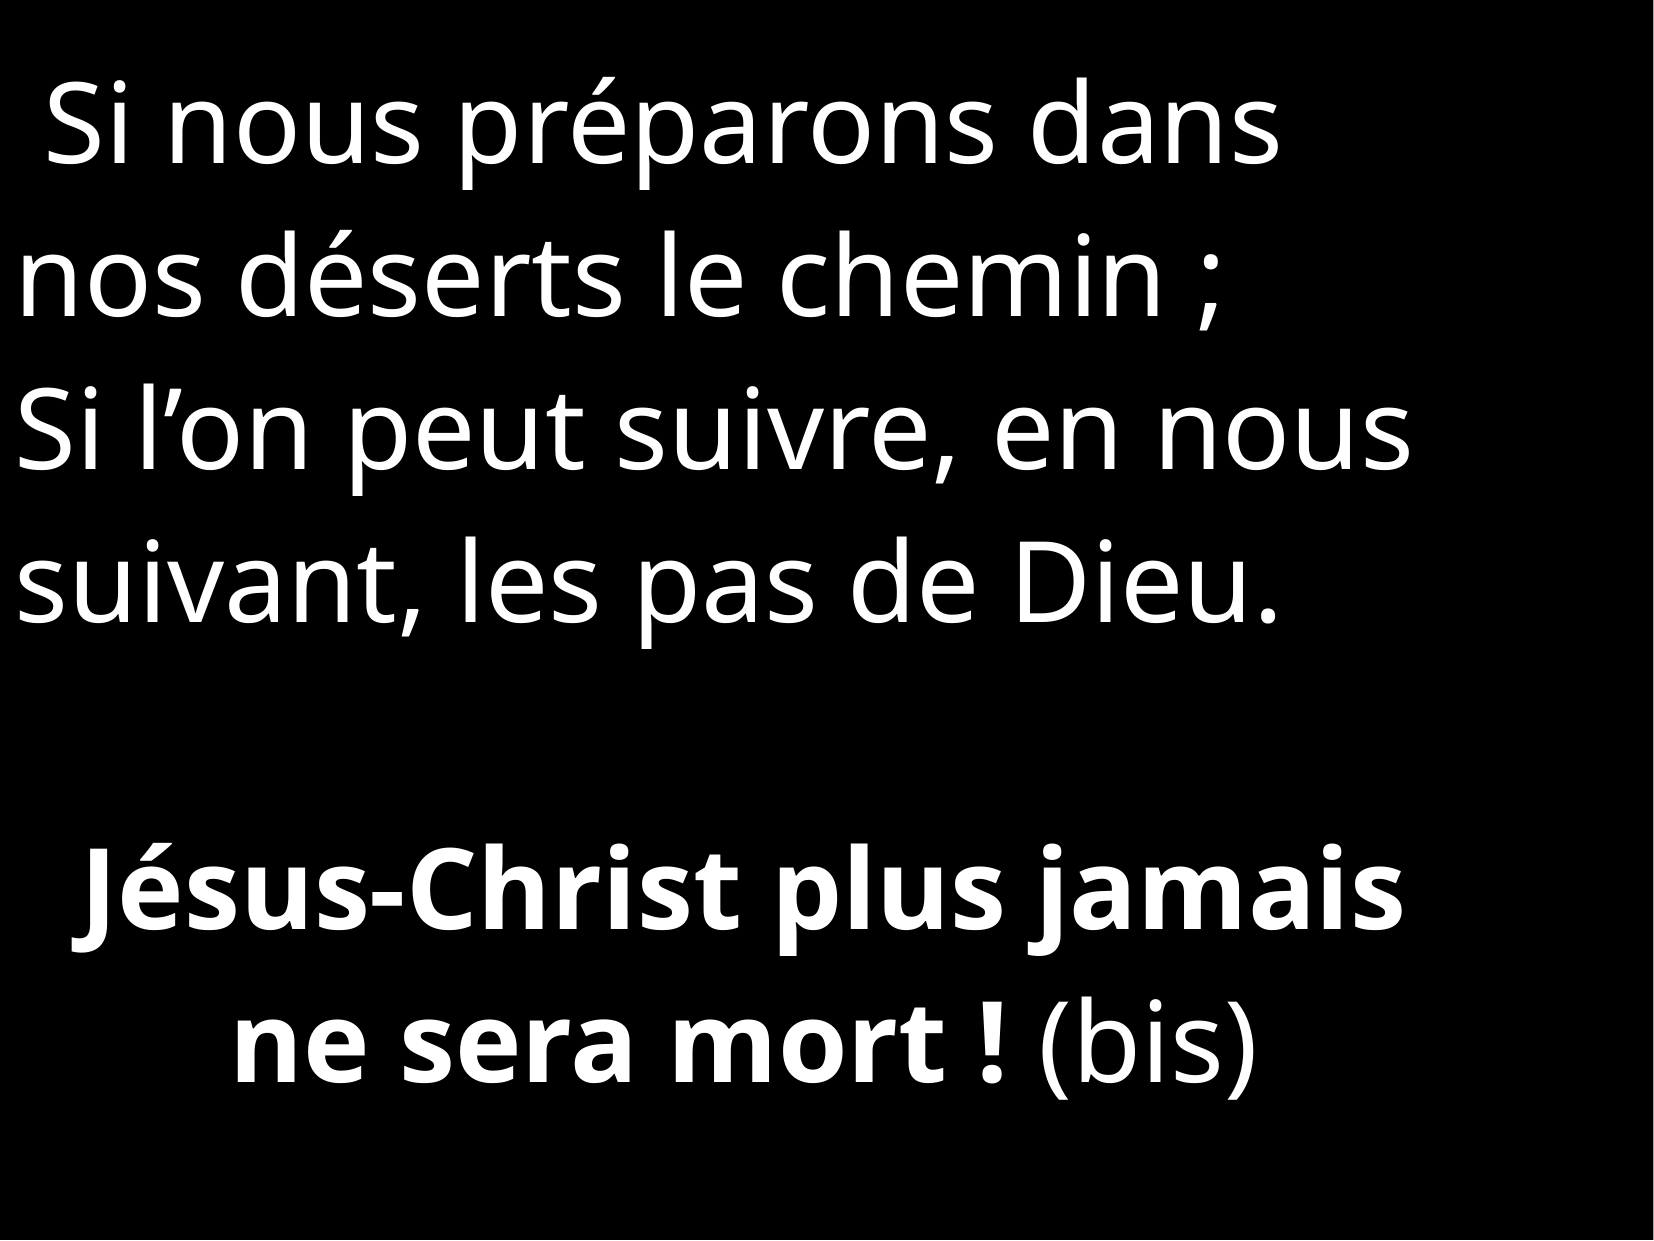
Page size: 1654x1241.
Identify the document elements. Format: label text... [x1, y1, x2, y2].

text_box Si nous préparons dans nos déserts le chemin ; Si l’on peut suivre, en nous suivant, les pas de Dieu. Jésus-Christ plus jamais ne sera mort ! (bis) [0, 35, 1489, 1148]
